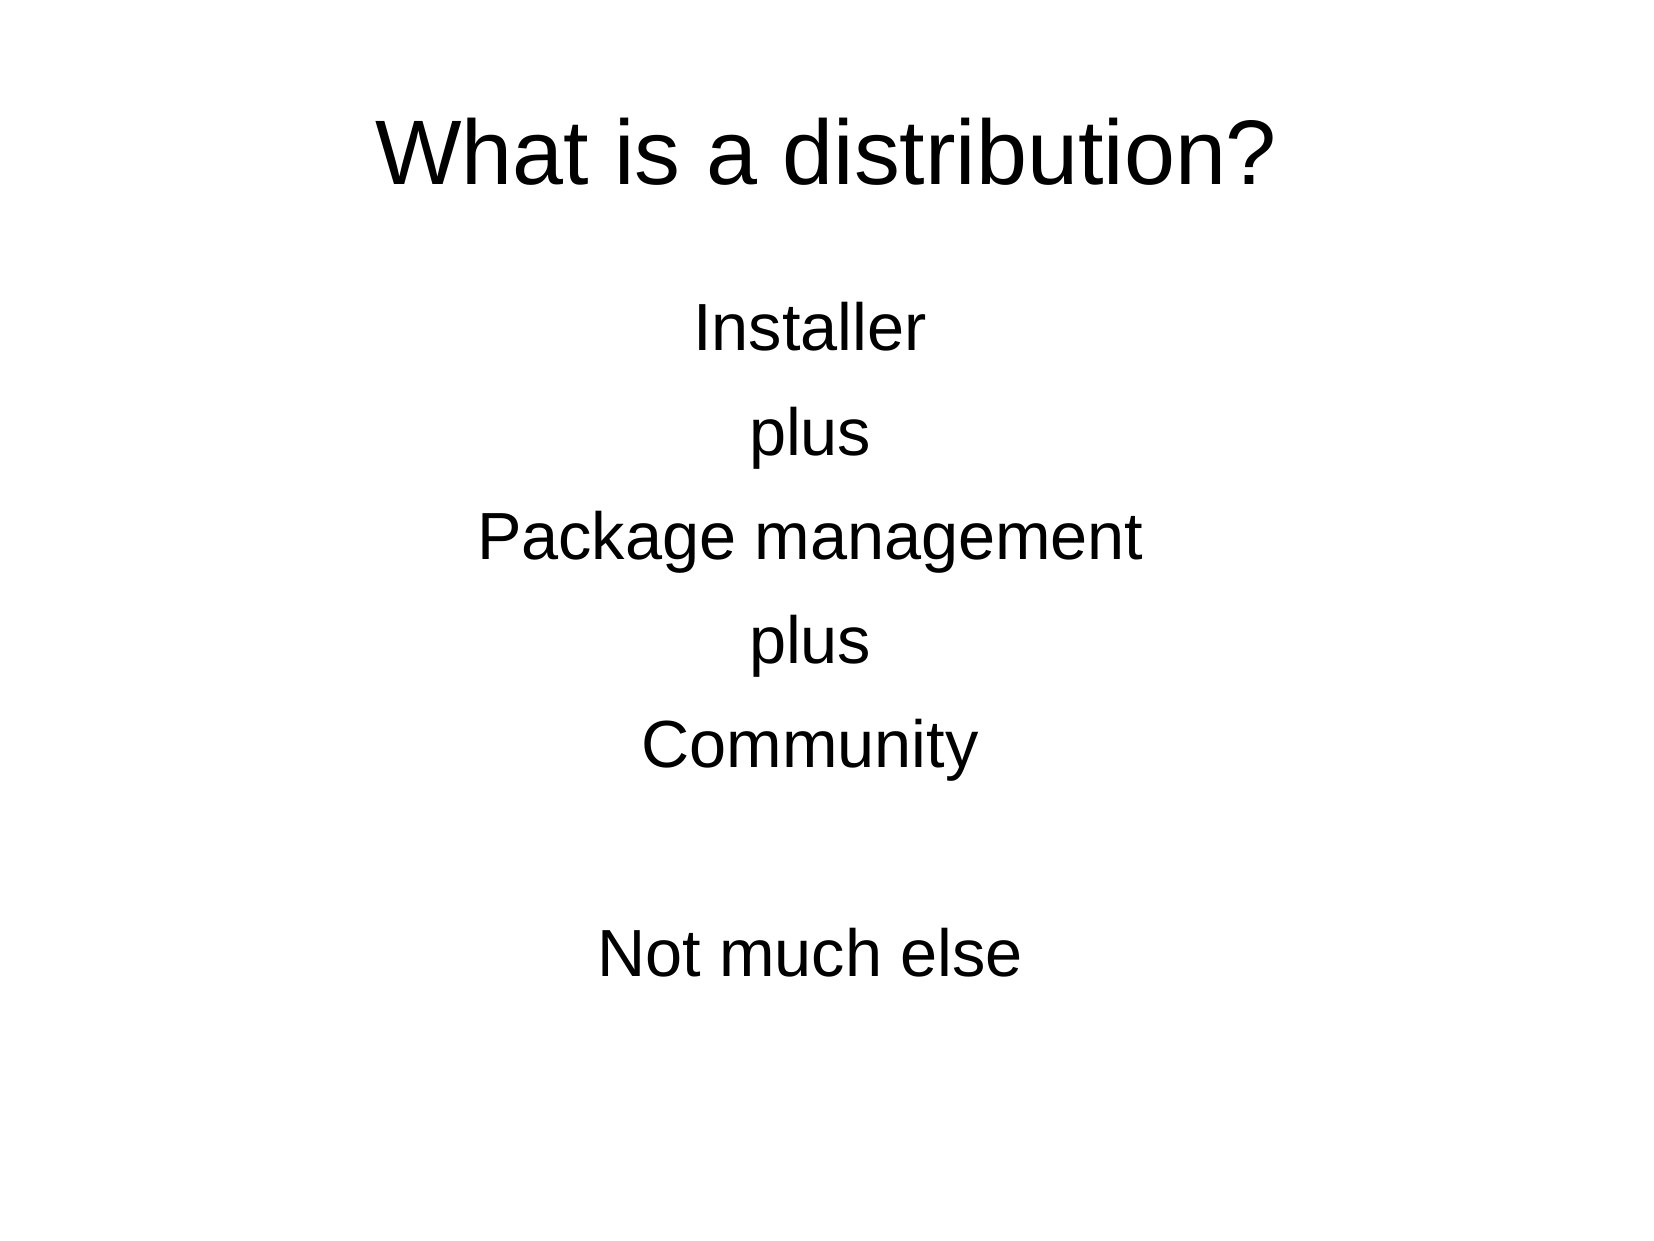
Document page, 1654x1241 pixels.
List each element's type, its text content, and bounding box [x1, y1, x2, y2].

list Installer plus Package management plus Community Not much else [82, 290, 1538, 1010]
title What is a distribution? [82, 49, 1571, 257]
